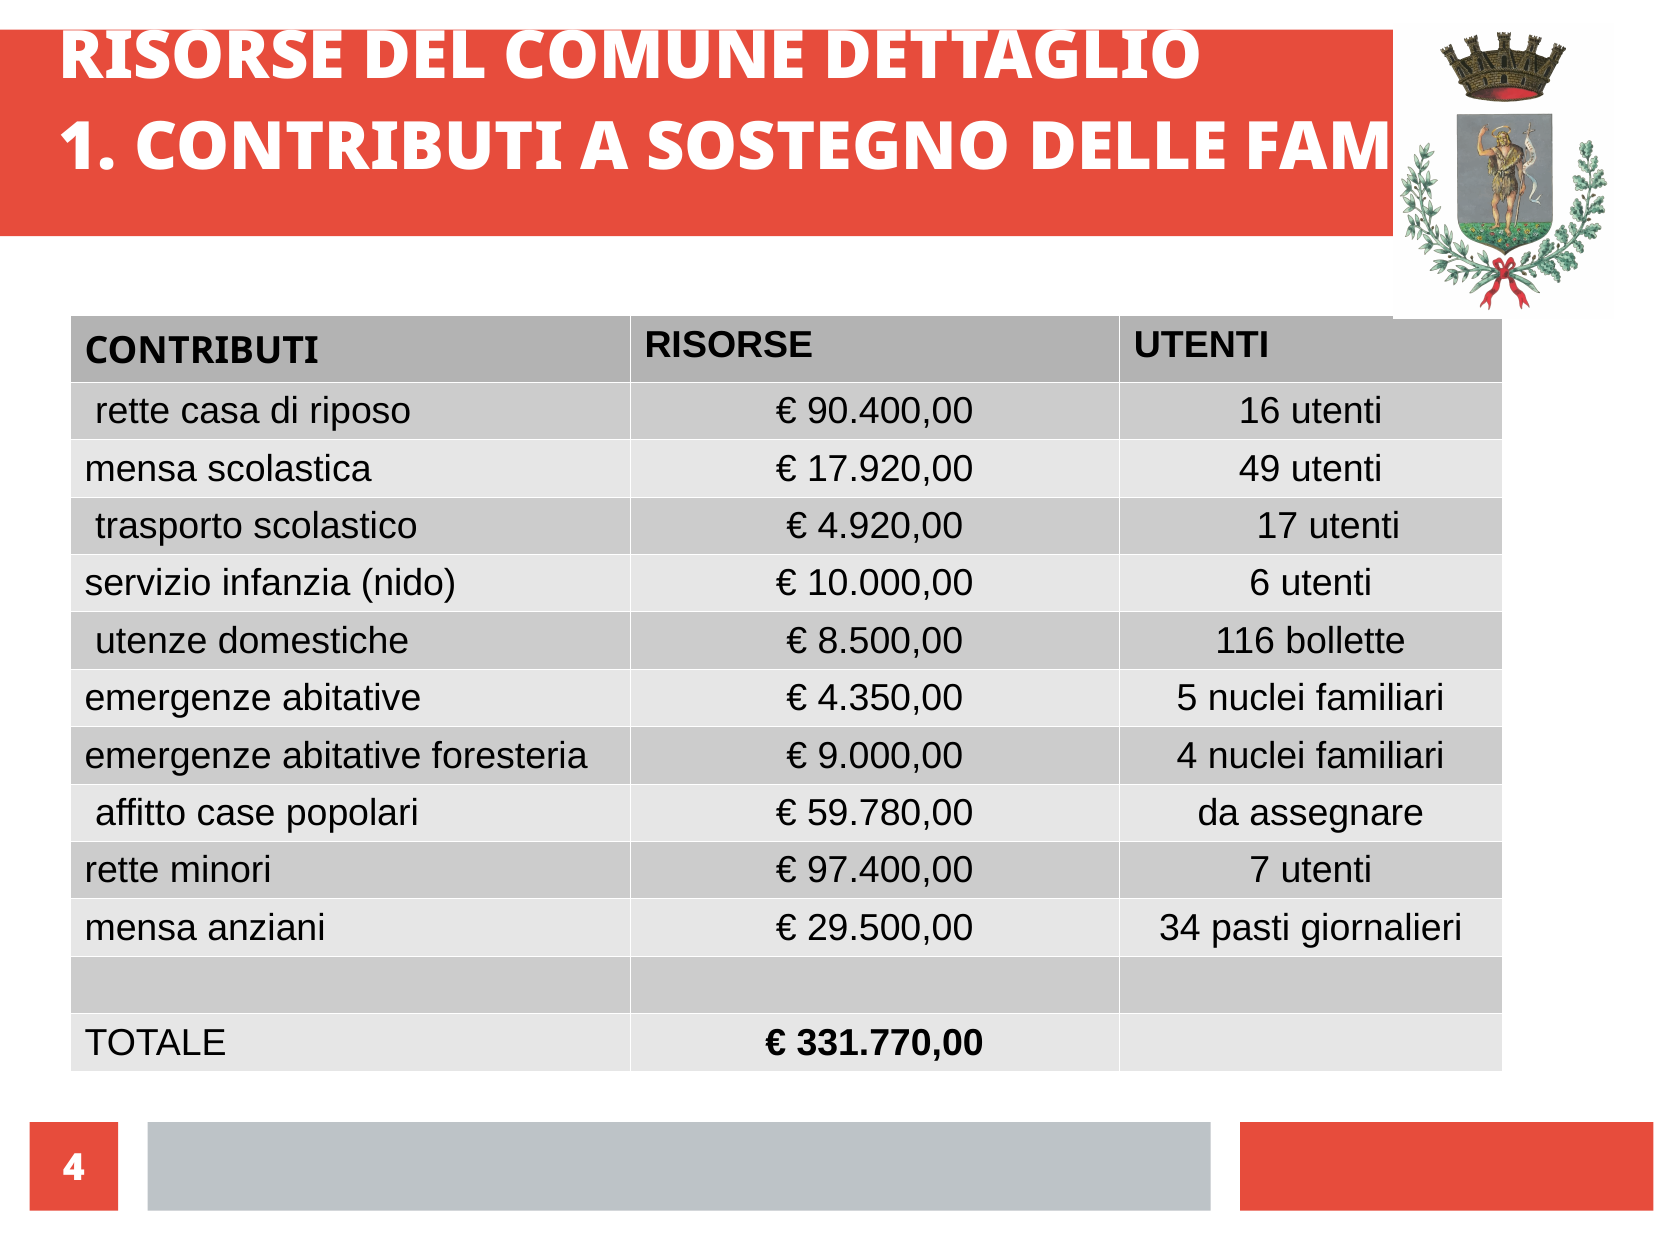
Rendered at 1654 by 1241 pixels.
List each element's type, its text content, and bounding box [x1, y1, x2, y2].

table_cell 7 utenti [1120, 842, 1502, 898]
picture [1393, 23, 1614, 319]
table_cell mensa anziani [71, 899, 630, 956]
table_cell 6 utenti [1120, 555, 1502, 611]
table_cell € 4.920,00 [631, 498, 1119, 554]
table_cell € 59.780,00 [631, 785, 1119, 841]
table_cell servizio infanzia (nido) [71, 555, 630, 611]
table_cell € 9.000,00 [631, 727, 1119, 784]
table_cell 16 utenti [1120, 383, 1502, 439]
table_cell 17 utenti [1120, 498, 1502, 554]
table_cell 116 bollette [1120, 612, 1502, 669]
title RISORSE DEL COMUNE DETTAGLIO 1. CONTRIBUTI A SOSTEGNO DELLE FAMIGLIE [59, 82, 1393, 189]
table_cell emergenze abitative foresteria [71, 727, 630, 784]
table_cell € 331.770,00 [631, 1014, 1119, 1071]
table_cell [631, 957, 1119, 1013]
table_cell 4 nuclei familiari [1120, 727, 1502, 784]
table_cell 5 nuclei familiari [1120, 670, 1502, 726]
table_cell [1120, 957, 1502, 1013]
table_cell [1120, 1014, 1502, 1071]
table_cell emergenze abitative [71, 670, 630, 726]
table_cell € 4.350,00 [631, 670, 1119, 726]
table_cell € 8.500,00 [631, 612, 1119, 669]
table_cell € 90.400,00 [631, 383, 1119, 439]
table_cell da assegnare [1120, 785, 1502, 841]
table_cell affitto case popolari [71, 785, 630, 841]
table_cell utenze domestiche [71, 612, 630, 669]
table_cell € 10.000,00 [631, 555, 1119, 611]
table_cell [71, 957, 630, 1013]
table_cell mensa scolastica [71, 440, 630, 497]
table_cell TOTALE [71, 1014, 630, 1071]
table_header RISORSE [631, 316, 1119, 382]
table_cell rette minori [71, 842, 630, 898]
table_cell rette casa di riposo [71, 383, 630, 439]
table_cell 34 pasti giornalieri [1120, 899, 1502, 956]
table_header UTENTI [1120, 316, 1502, 382]
table_cell € 97.400,00 [631, 842, 1119, 898]
table_cell € 17.920,00 [631, 440, 1119, 497]
table_cell trasporto scolastico [71, 498, 630, 554]
table_cell 49 utenti [1120, 440, 1502, 497]
table_cell € 29.500,00 [631, 899, 1119, 956]
table_header CONTRIBUTI [71, 316, 630, 382]
